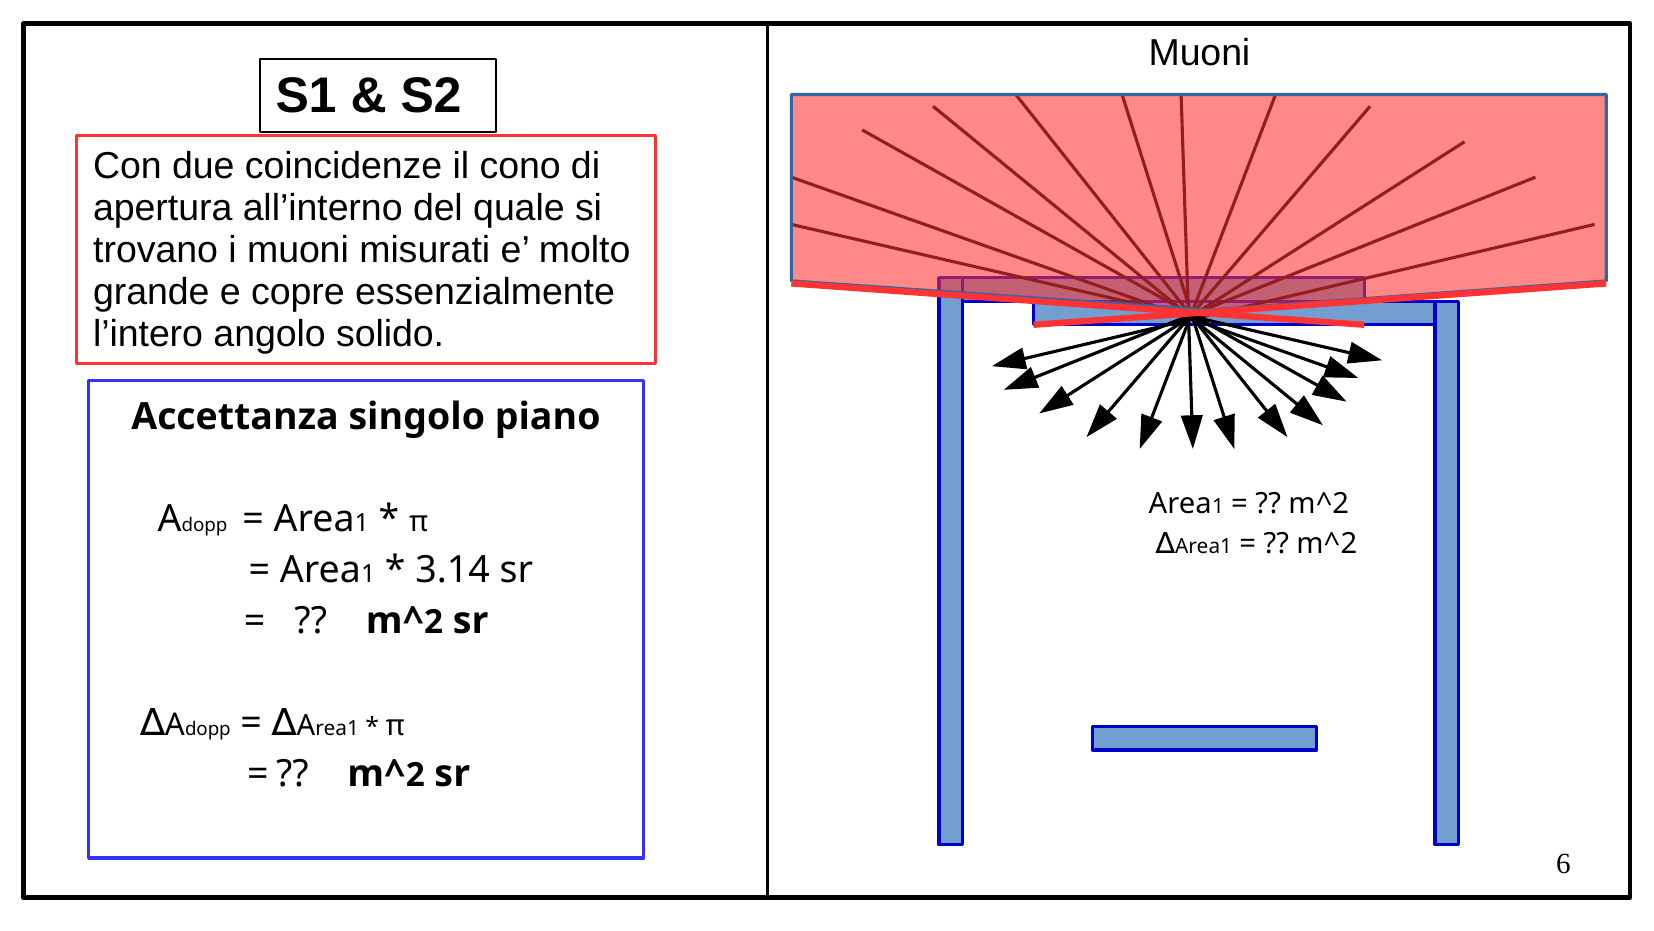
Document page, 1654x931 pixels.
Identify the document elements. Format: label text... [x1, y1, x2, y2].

text_box Con due coincidenze il cono di apertura all’interno del quale si trovano i muoni misurati e’ molto grande e copre essenzialmente l’intero angolo solido. [76, 135, 656, 364]
text_box Area1 = ?? m^2 ∆Area1 = ?? m^2 [1074, 474, 1424, 621]
text_box [1089, 318, 1176, 325]
text_box [1255, 301, 1459, 845]
text_box [1092, 726, 1317, 751]
text_box [1033, 305, 1143, 321]
text_box [791, 94, 1607, 309]
text_box [938, 298, 990, 845]
text_box [1208, 317, 1309, 325]
text_box Accettanza singolo piano Adopp = Area1 * π = Area1 * 3.14 sr = ?? m^2 sr ∆Adopp = ∆Area1 * π = ?? m^2 sr [88, 380, 644, 820]
text_box S1 & S2 [259, 59, 497, 132]
text_box Muoni [1133, 23, 1276, 81]
